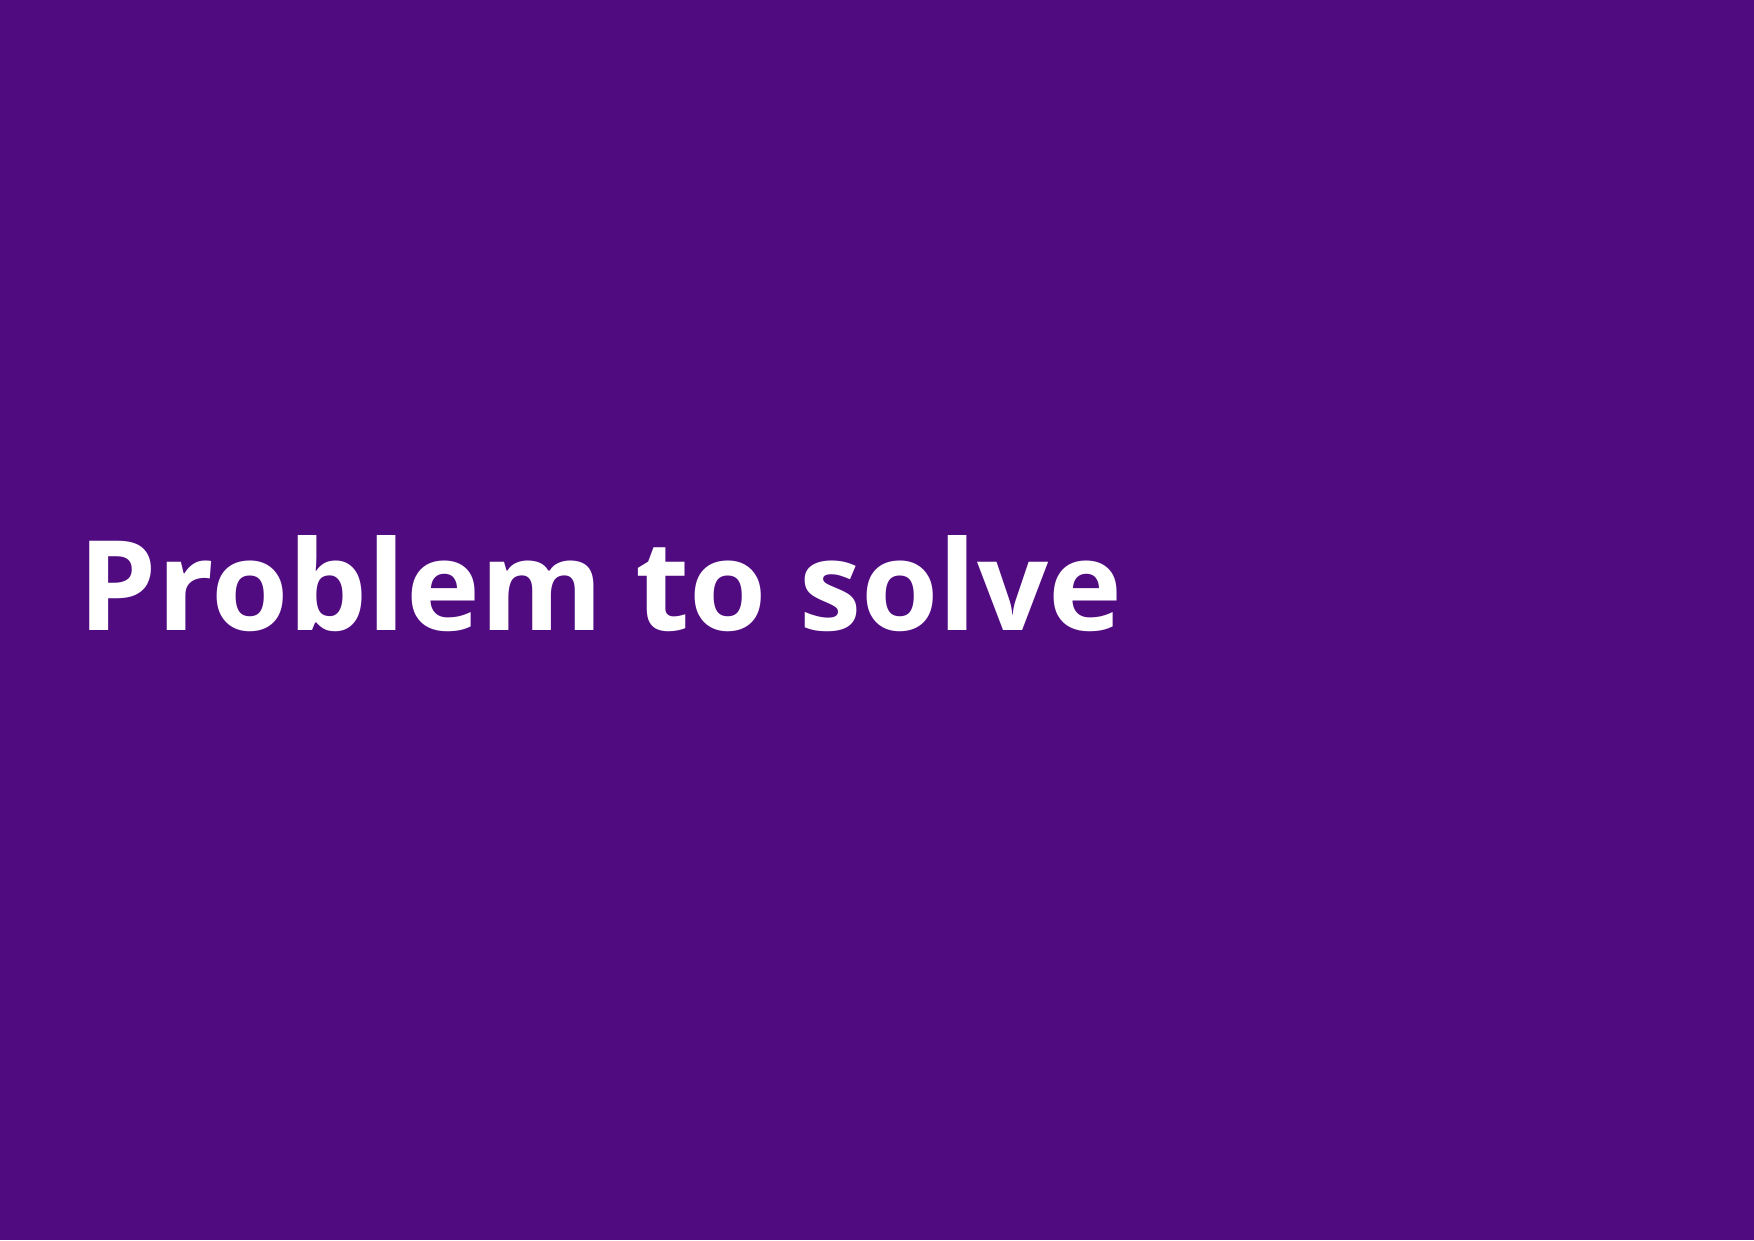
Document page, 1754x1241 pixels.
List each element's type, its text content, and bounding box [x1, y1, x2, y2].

title Problem to solve [59, 179, 1695, 675]
